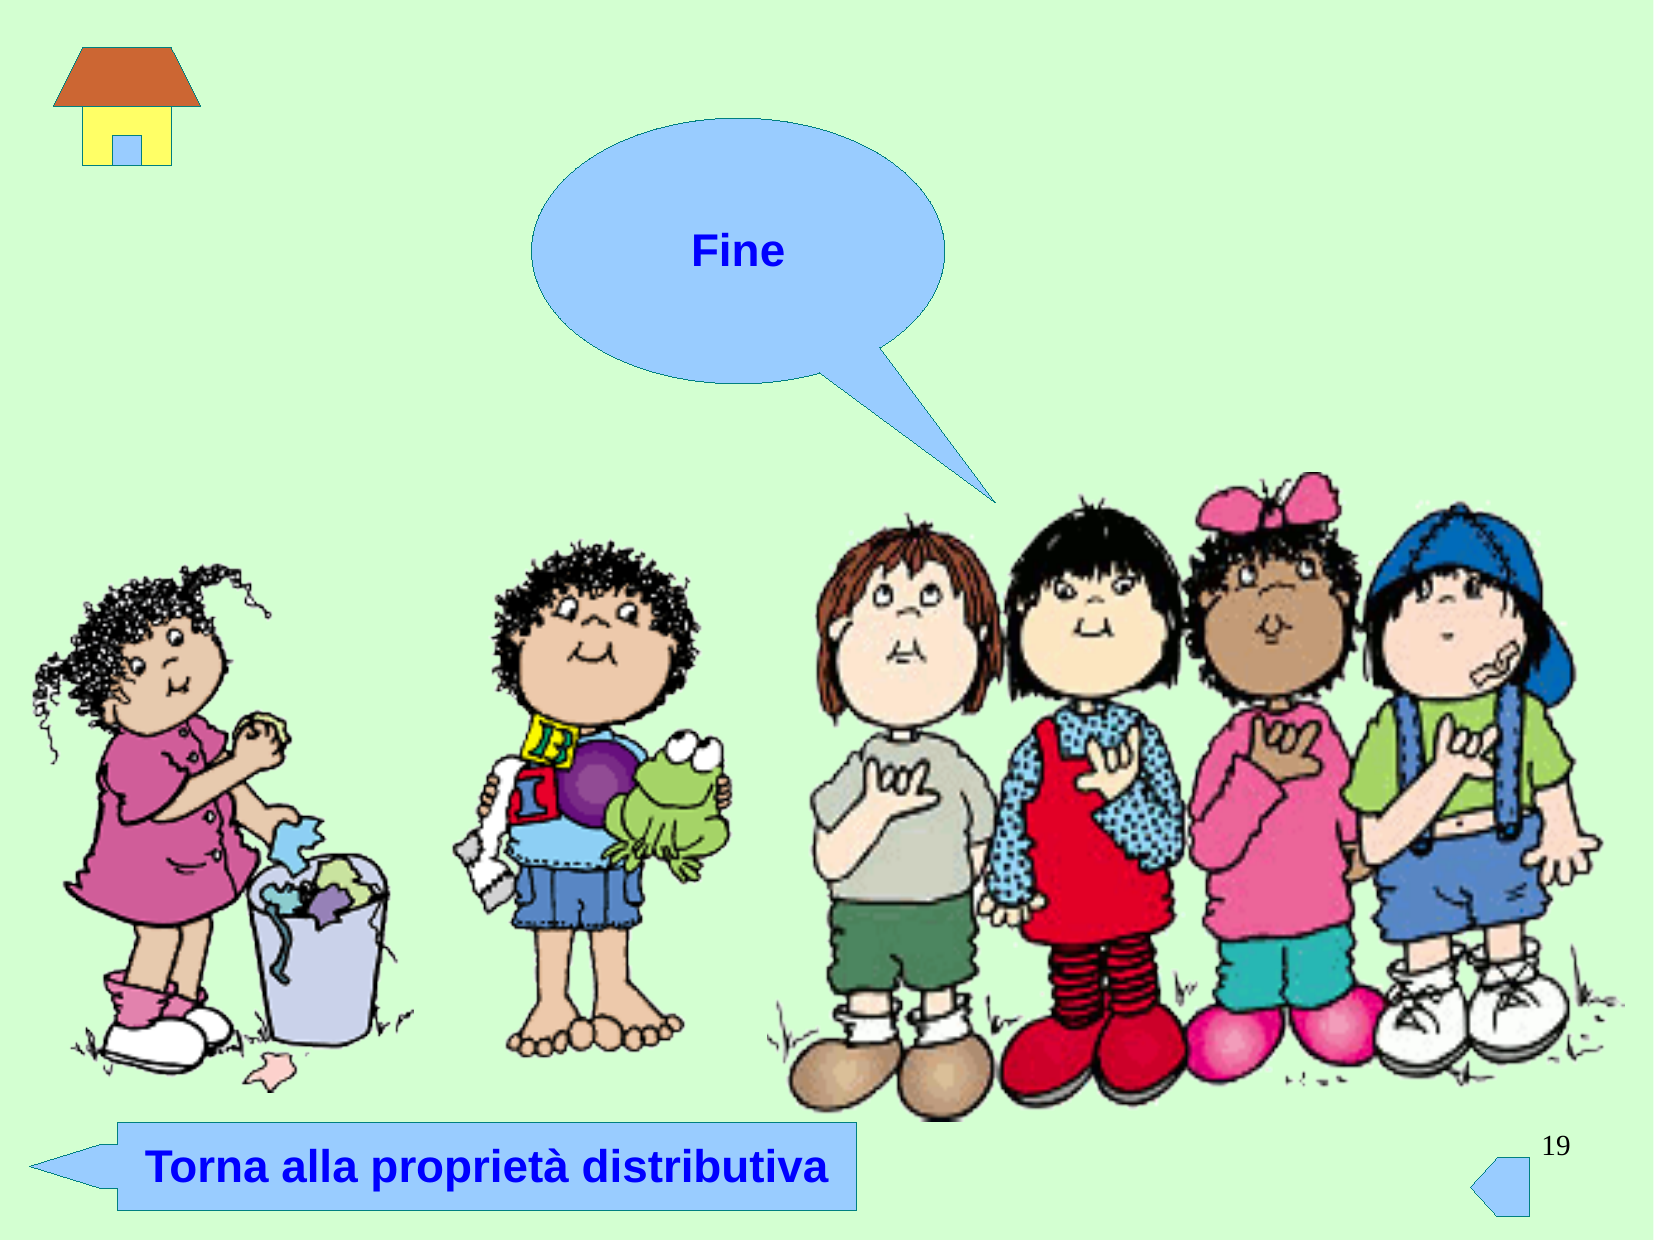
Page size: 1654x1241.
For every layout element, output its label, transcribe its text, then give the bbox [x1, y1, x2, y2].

picture [442, 531, 739, 1067]
picture [23, 554, 414, 1093]
picture [767, 472, 1625, 1123]
text_box Torna alla proprietà distributiva [29, 1122, 857, 1211]
text_box [1470, 1157, 1530, 1217]
text_box [53, 47, 201, 166]
text_box Fine [531, 118, 996, 503]
